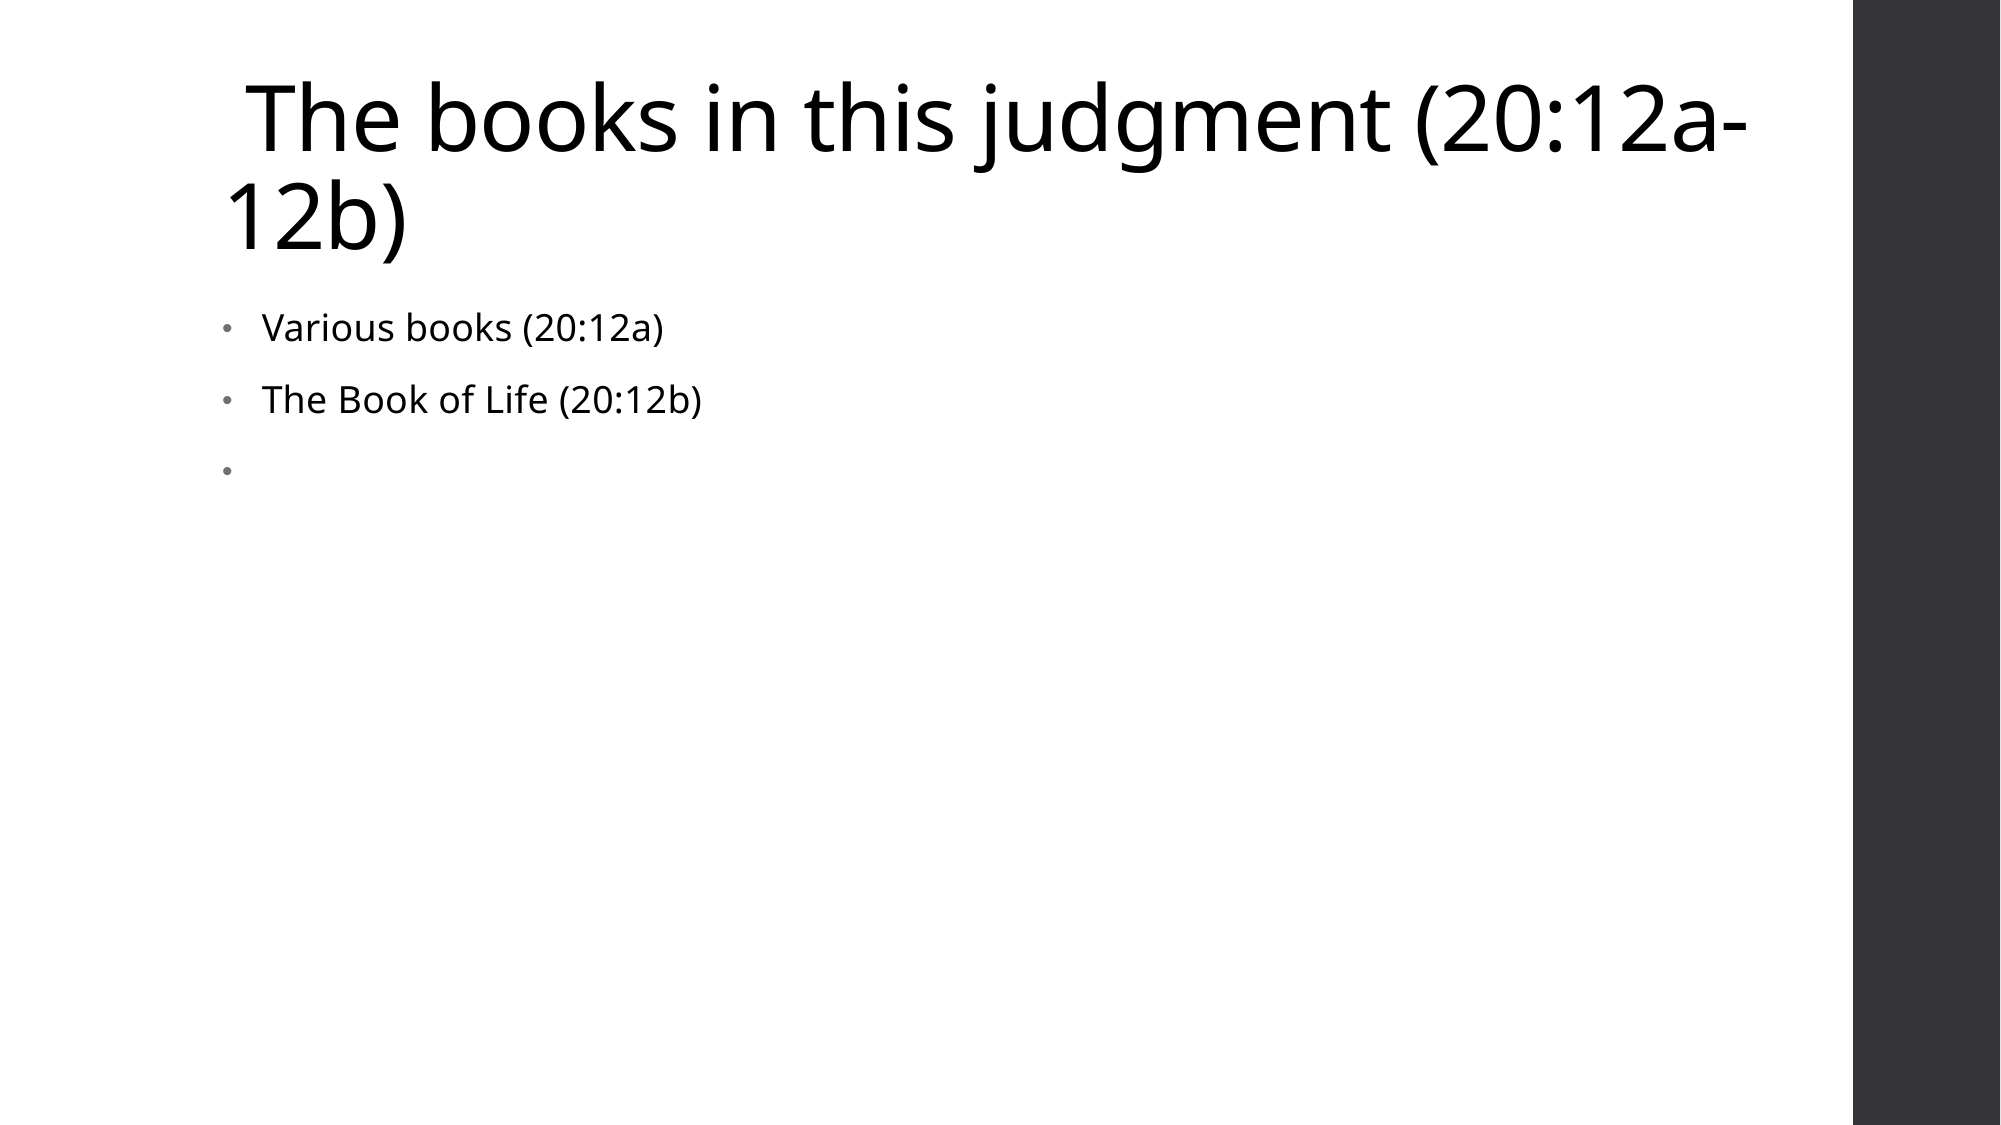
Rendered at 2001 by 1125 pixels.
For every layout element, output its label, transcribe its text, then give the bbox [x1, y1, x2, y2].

list Various books (20:12a) The Book of Life (20:12b) [206, 299, 1617, 1014]
title The books in this judgment (20:12a-12b) [206, 60, 1797, 278]
